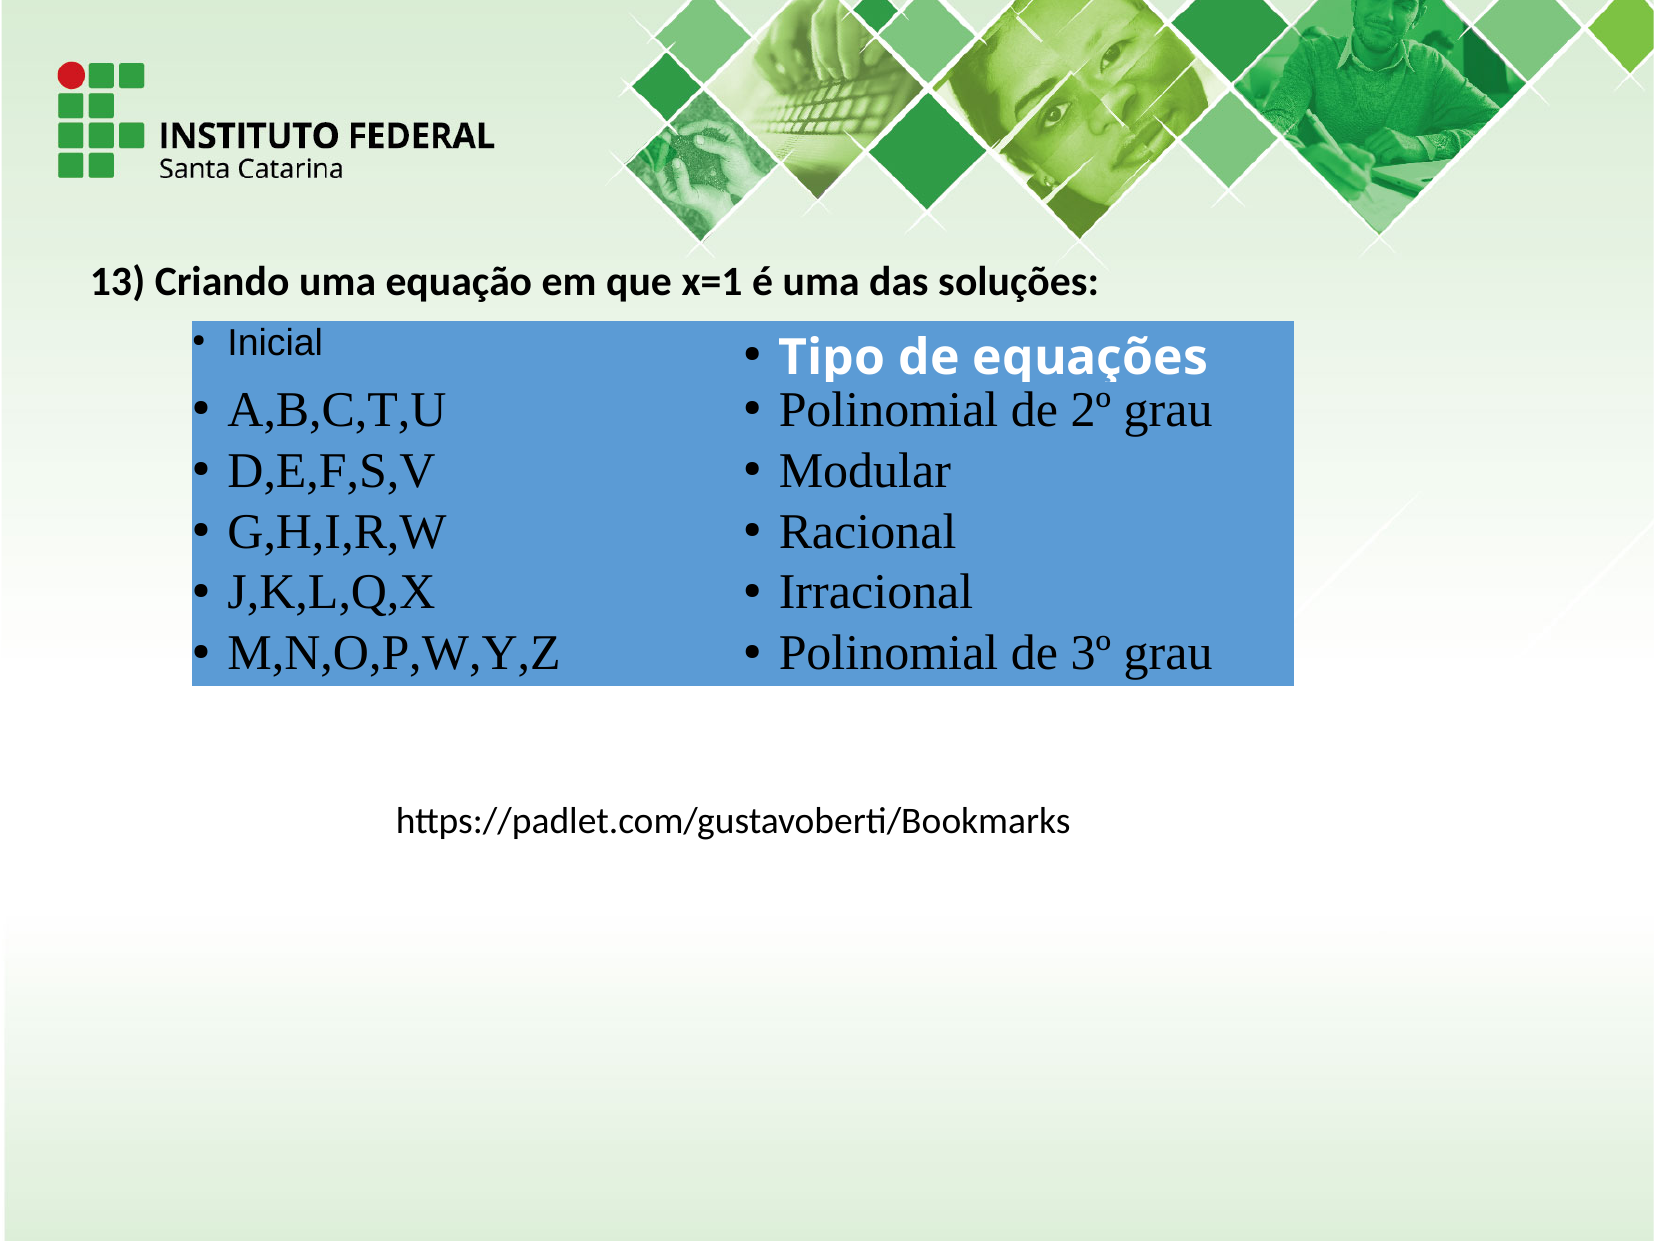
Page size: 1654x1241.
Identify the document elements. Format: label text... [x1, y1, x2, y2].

table_cell Polinomial de 3º grau [743, 625, 1294, 686]
table_cell D,E,F,S,V [192, 443, 743, 504]
table_cell J,K,L,Q,X [192, 564, 743, 625]
table_cell M,N,O,P,W,Y,Z [192, 625, 743, 686]
table_cell Racional [743, 504, 1294, 564]
table_cell Modular [743, 443, 1294, 504]
text_box 13) Criando uma equação em que x=1 é uma das soluções: [74, 246, 1550, 358]
table_header Tipo de equações [743, 321, 1294, 382]
text_box https://padlet.com/gustavoberti/Bookmarks [380, 788, 1654, 946]
table_header Inicial [192, 321, 743, 382]
table_cell Irracional [743, 564, 1294, 625]
table_cell G,H,I,R,W [192, 504, 743, 564]
table_cell Polinomial de 2º grau [743, 382, 1294, 443]
table_cell A,B,C,T,U [192, 382, 743, 443]
